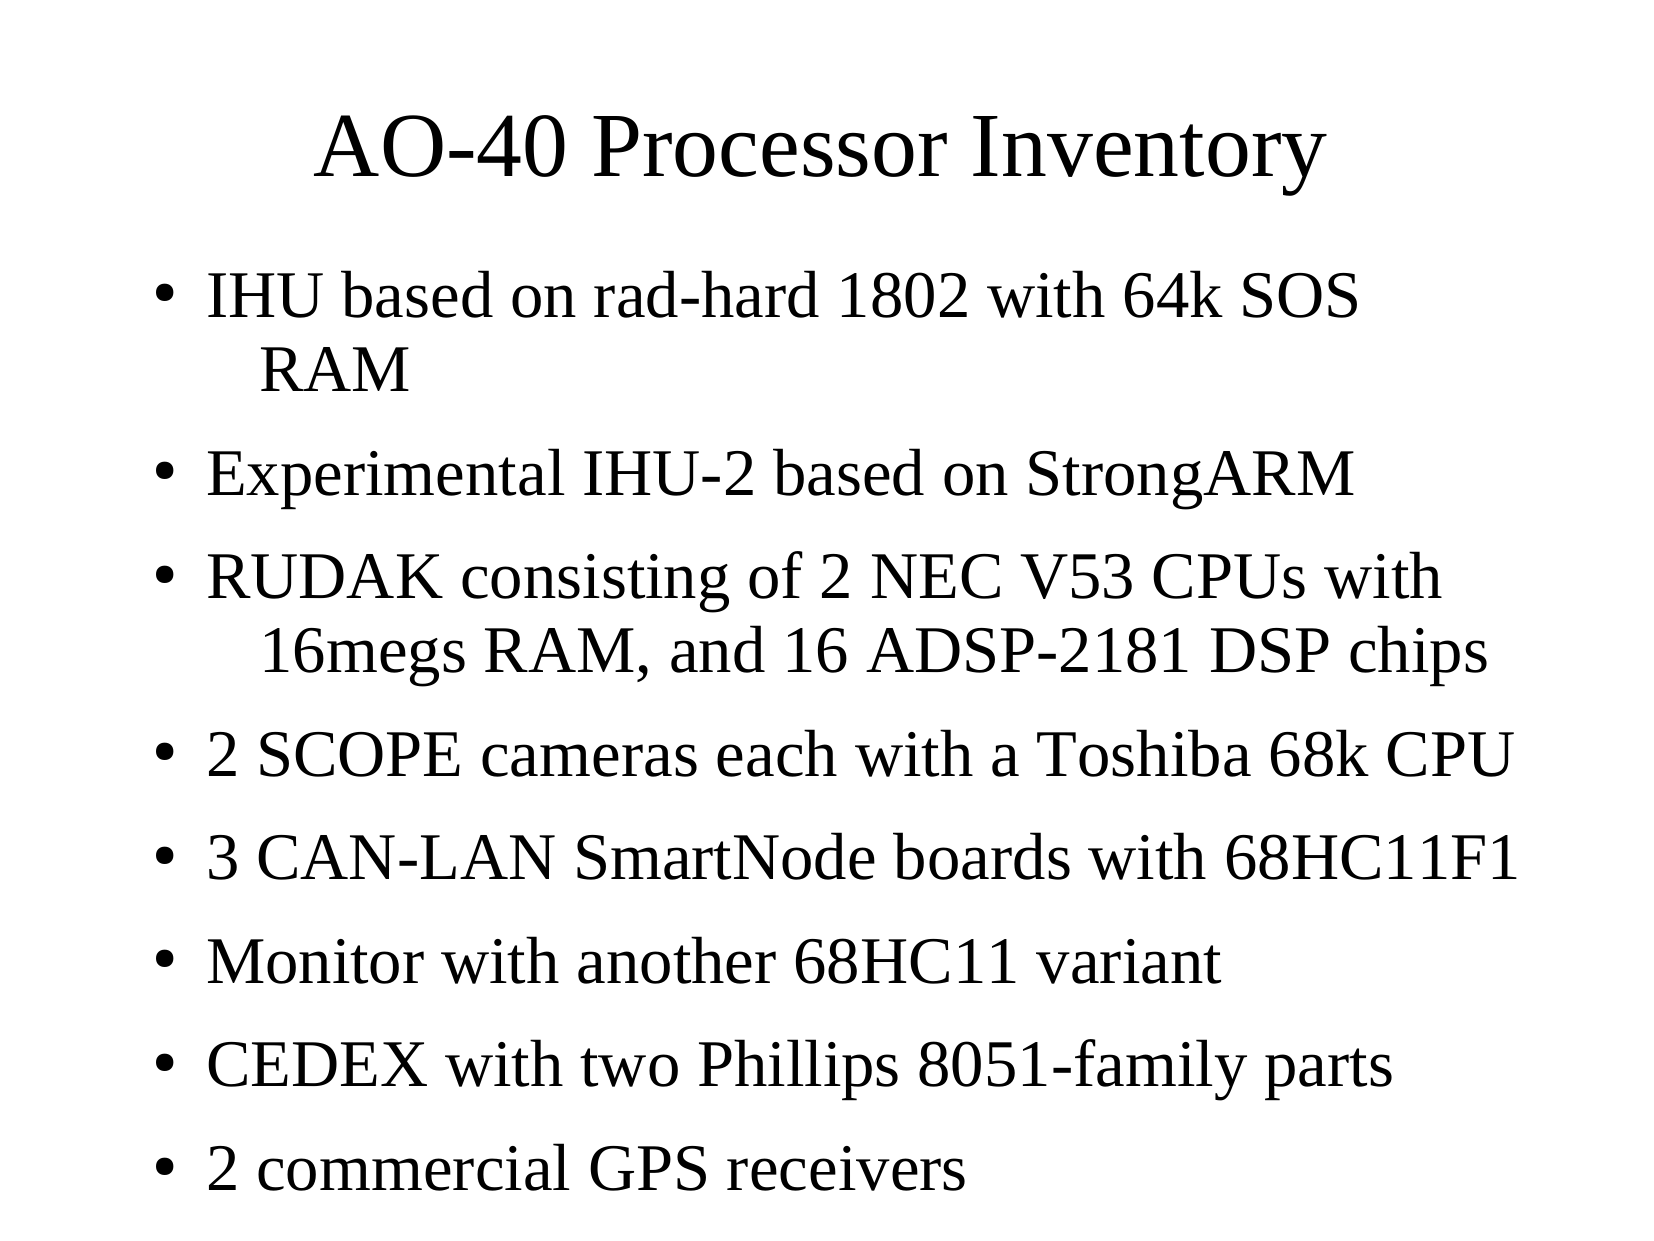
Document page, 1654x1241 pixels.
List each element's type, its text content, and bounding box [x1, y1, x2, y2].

title AO-40 Processor Inventory [115, 41, 1528, 249]
list IHU based on rad-hard 1802 with 64k SOS RAM Experimental IHU-2 based on StrongARM RUDAK consisting of 2 NEC V53 CPUs with 16megs RAM, and 16 ADSP-2181 DSP chips 2 SCOPE cameras each with a Toshiba 68k CPU 3 CAN-LAN SmartNode boards with 68HC11F1 Monitor with another 68HC11 variant CEDEX with two Phillips 8051-family parts 2 commercial GPS receivers [117, 257, 1530, 1132]
